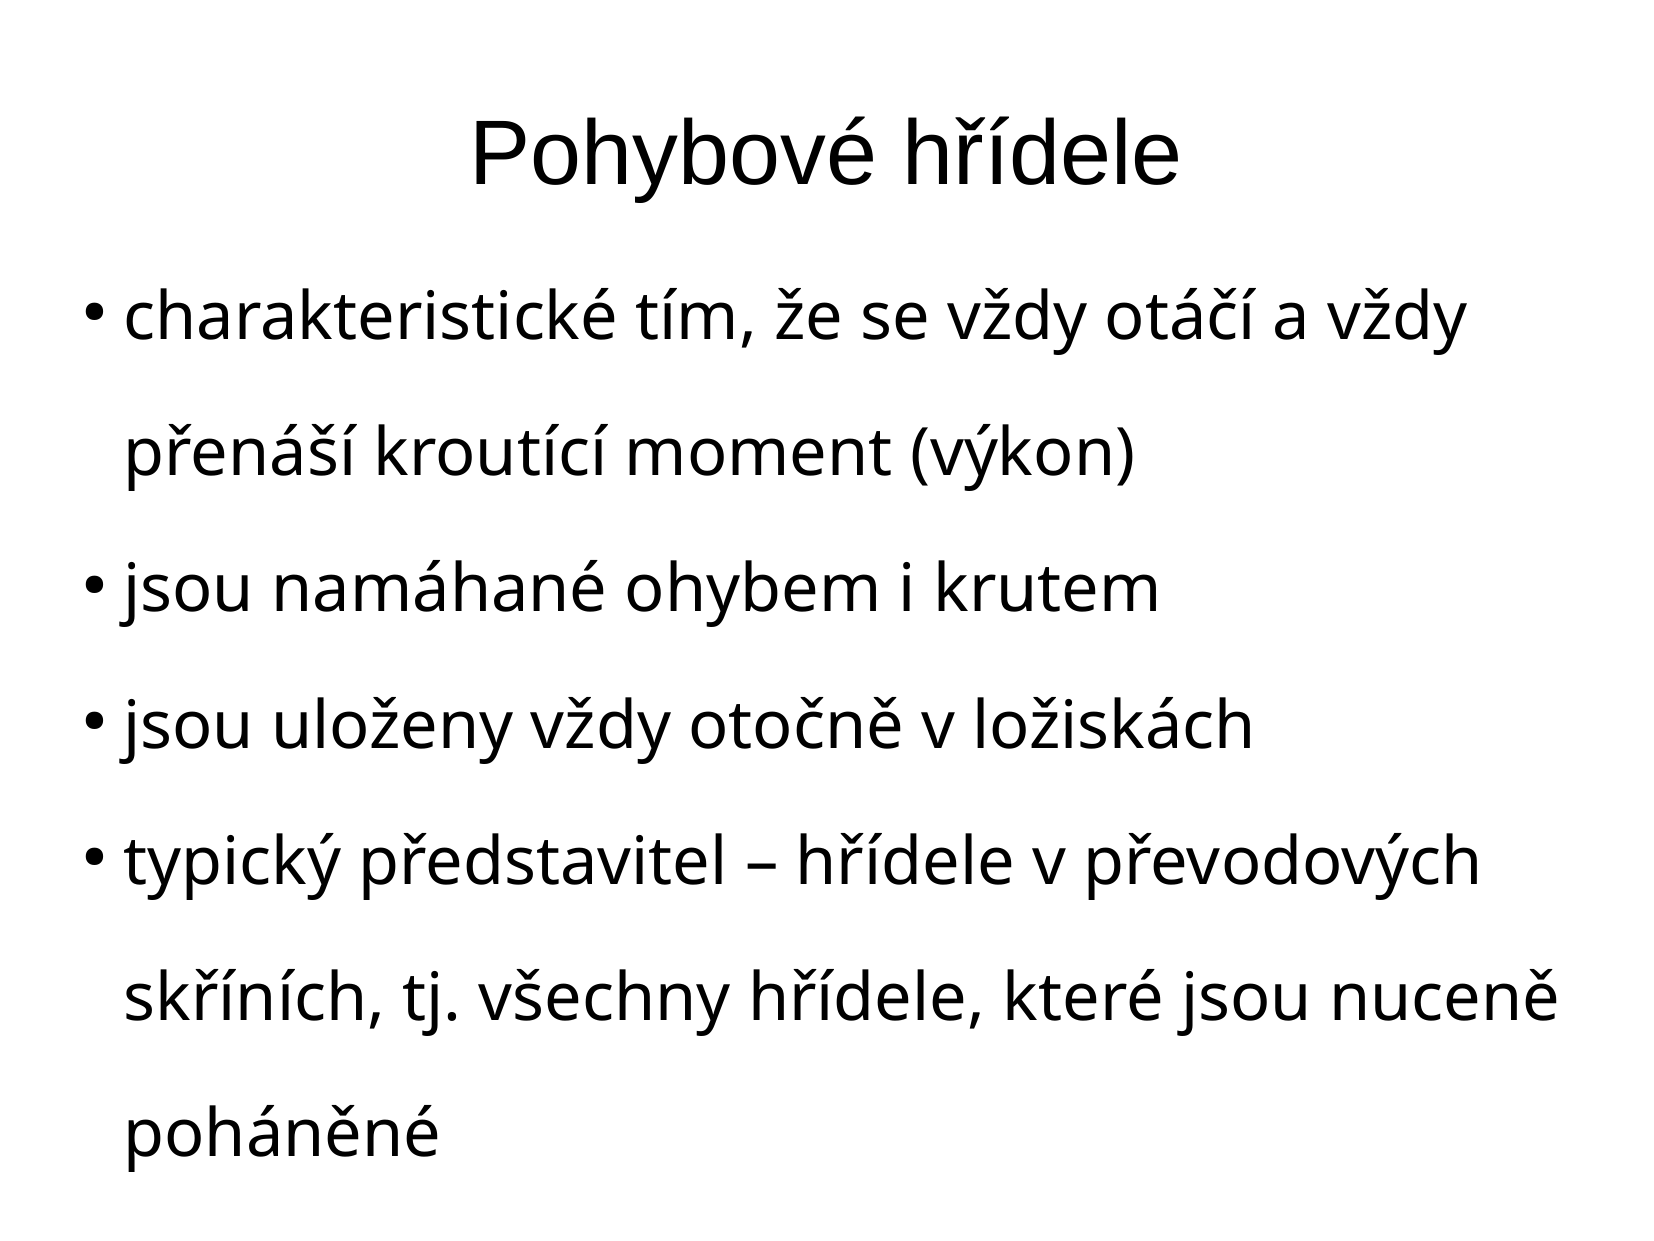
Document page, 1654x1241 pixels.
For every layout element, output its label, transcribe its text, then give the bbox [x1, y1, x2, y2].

title Pohybové hřídele [82, 56, 1571, 250]
subtitle charakteristické tím, že se vždy otáčí a vždy přenáší kroutící moment (výkon) jsou namáhané ohybem i krutem jsou uloženy vždy otočně v ložiskách typický představitel – hřídele v převodových skříních, tj. všechny hřídele, které jsou nuceně poháněné [82, 297, 1571, 1102]
